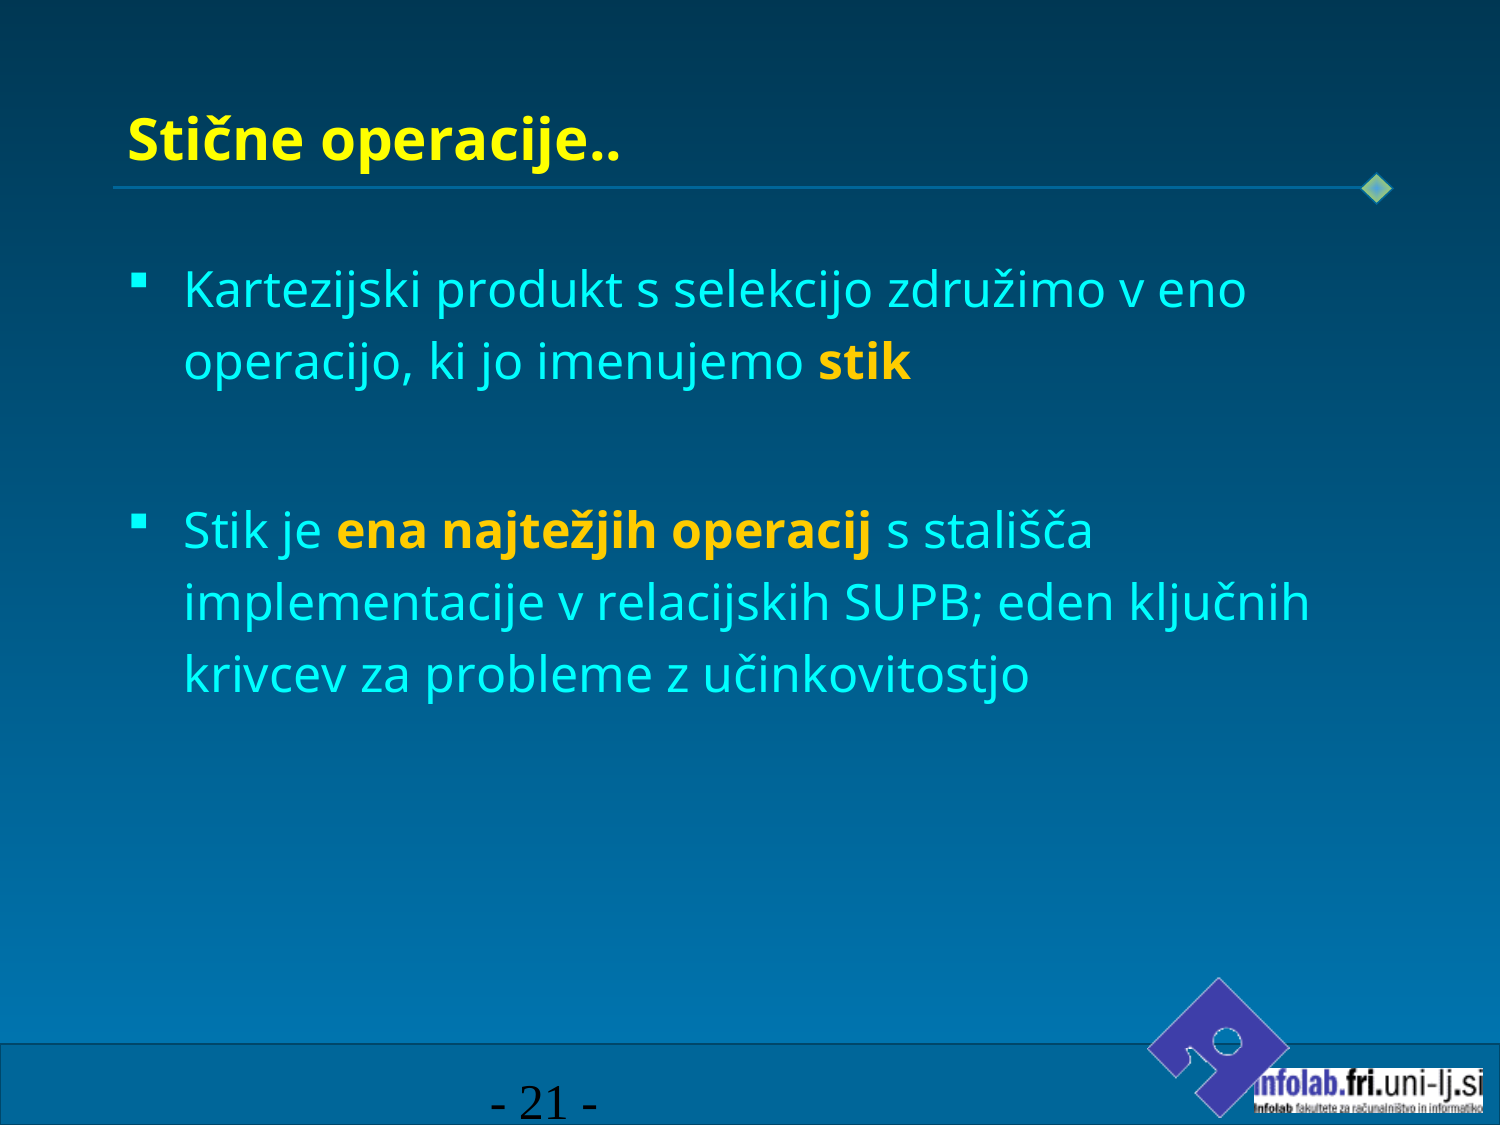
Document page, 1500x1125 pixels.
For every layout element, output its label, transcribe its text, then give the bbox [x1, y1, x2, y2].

list Kartezijski produkt s selekcijo združimo v eno operacijo, ki jo imenujemo stik Stik je ena najtežjih operacij s stališča implementacije v relacijskih SUPB; eden ključnih krivcev za probleme z učinkovitostjo [112, 237, 1388, 963]
picture [1149, 978, 1482, 1117]
title Stične operacije.. [112, 94, 1388, 181]
